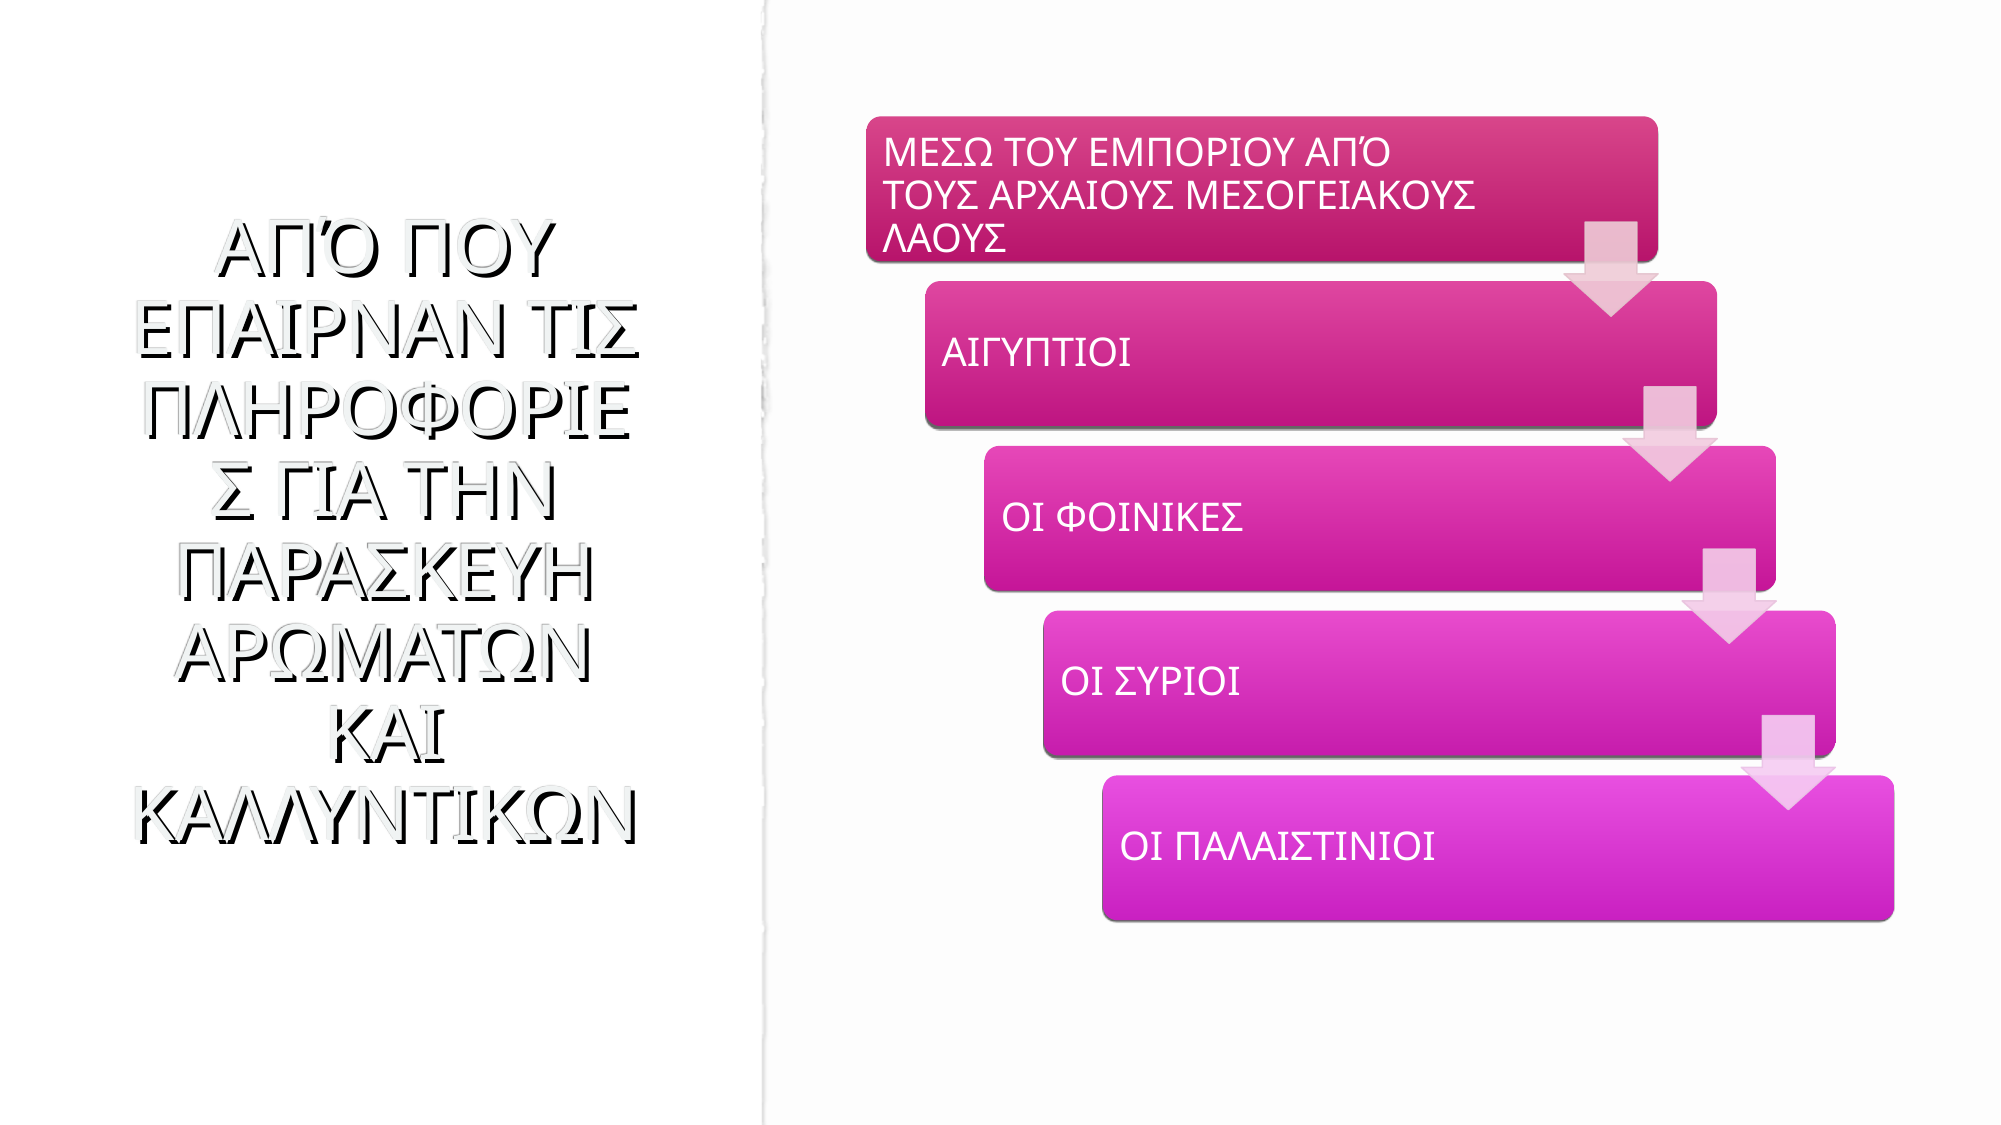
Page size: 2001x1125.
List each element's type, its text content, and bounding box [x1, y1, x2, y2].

text_box ΟΙ ΠΑΛΑΙΣΤΙΝΙΟΙ [1102, 775, 1895, 921]
text_box [1623, 386, 1718, 481]
text_box ΟΙ ΦΟΙΝΙΚΕΣ [984, 445, 1777, 591]
text_box [1741, 715, 1836, 810]
text_box [1682, 549, 1777, 644]
text_box ΑΙΓΥΠΤΙΟΙ [925, 281, 1718, 426]
title ΑΠΌ ΠΟΥ ΕΠΑΙΡΝΑΝ ΤΙΣ ΠΛΗΡΟΦΟΡΙΕΣ ΓΙΑ ΤΗΝ ΠΑΡΑΣΚΕΥΗ ΑΡΩΜΑΤΩΝ ΚΑΙ ΚΑΛΛΥΝΤΙΚΩΝ [103, 99, 664, 966]
text_box ΟΙ ΣΥΡΙΟΙ [1043, 610, 1836, 756]
text_box ΜΕΣΩ ΤΟΥ ΕΜΠΟΡΙΟΥ ΑΠΌ ΤΟΥΣ ΑΡΧΑΙΟΥΣ ΜΕΣΟΓΕΙΑΚΟΥΣ ΛΑΟΥΣ [866, 116, 1659, 262]
text_box [1564, 222, 1659, 317]
picture [760, 0, 2000, 1125]
